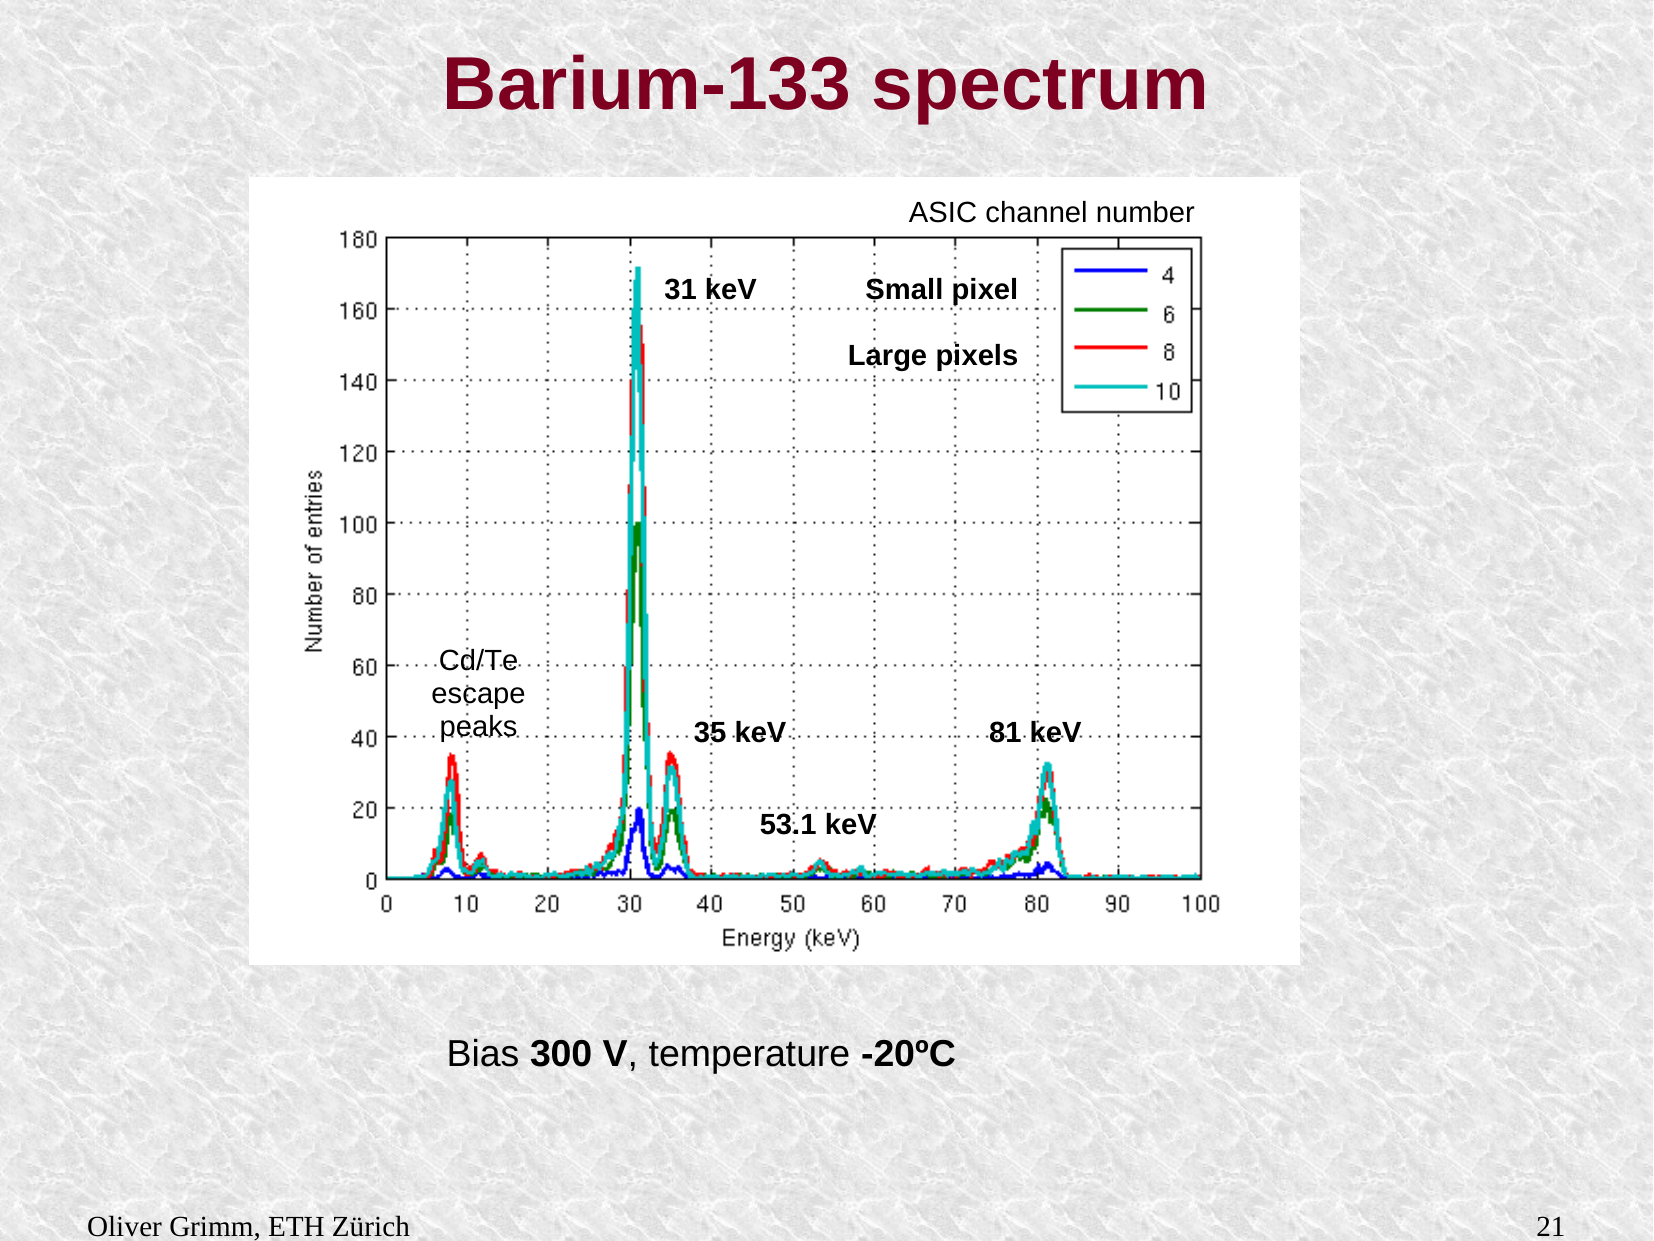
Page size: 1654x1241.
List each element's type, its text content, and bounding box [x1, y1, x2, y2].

text_box 35 keV [679, 708, 822, 764]
text_box 53.1 keV [744, 801, 916, 857]
text_box Cd/Te escape peaks [416, 636, 562, 768]
text_box Small pixel Large pixels [833, 265, 1034, 379]
title Barium-133 spectrum [0, 27, 1653, 141]
text_box Bias 300 V, temperature -20ºC [431, 1003, 1211, 1093]
text_box 31 keV [649, 265, 792, 321]
picture [0, 0, 1654, 1241]
text_box 81 keV [974, 708, 1117, 764]
text_box ASIC channel number [894, 188, 1211, 237]
